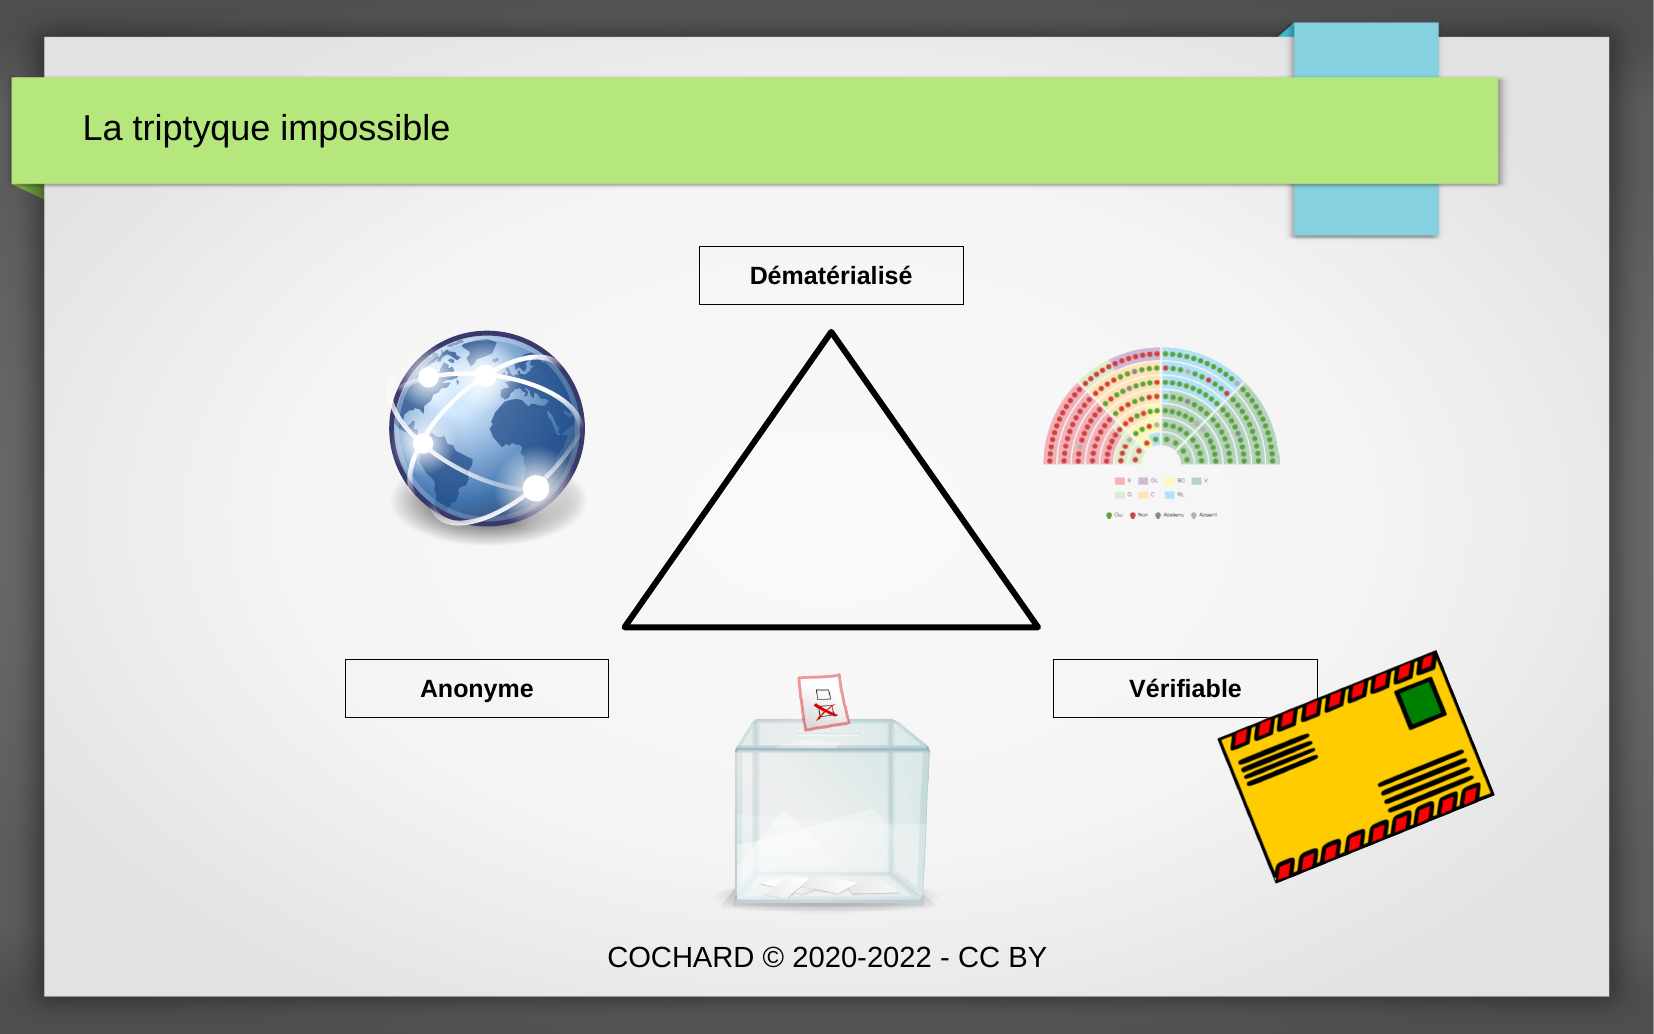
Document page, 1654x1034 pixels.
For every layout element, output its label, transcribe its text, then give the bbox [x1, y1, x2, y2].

subtitle [82, 249, 1571, 849]
text_box Anonyme [345, 659, 609, 718]
picture [0, 0, 1654, 1034]
title La triptyque impossible [82, 78, 1264, 178]
text_box Vérifiable [1053, 659, 1318, 718]
text_box Dématérialisé [699, 246, 964, 305]
